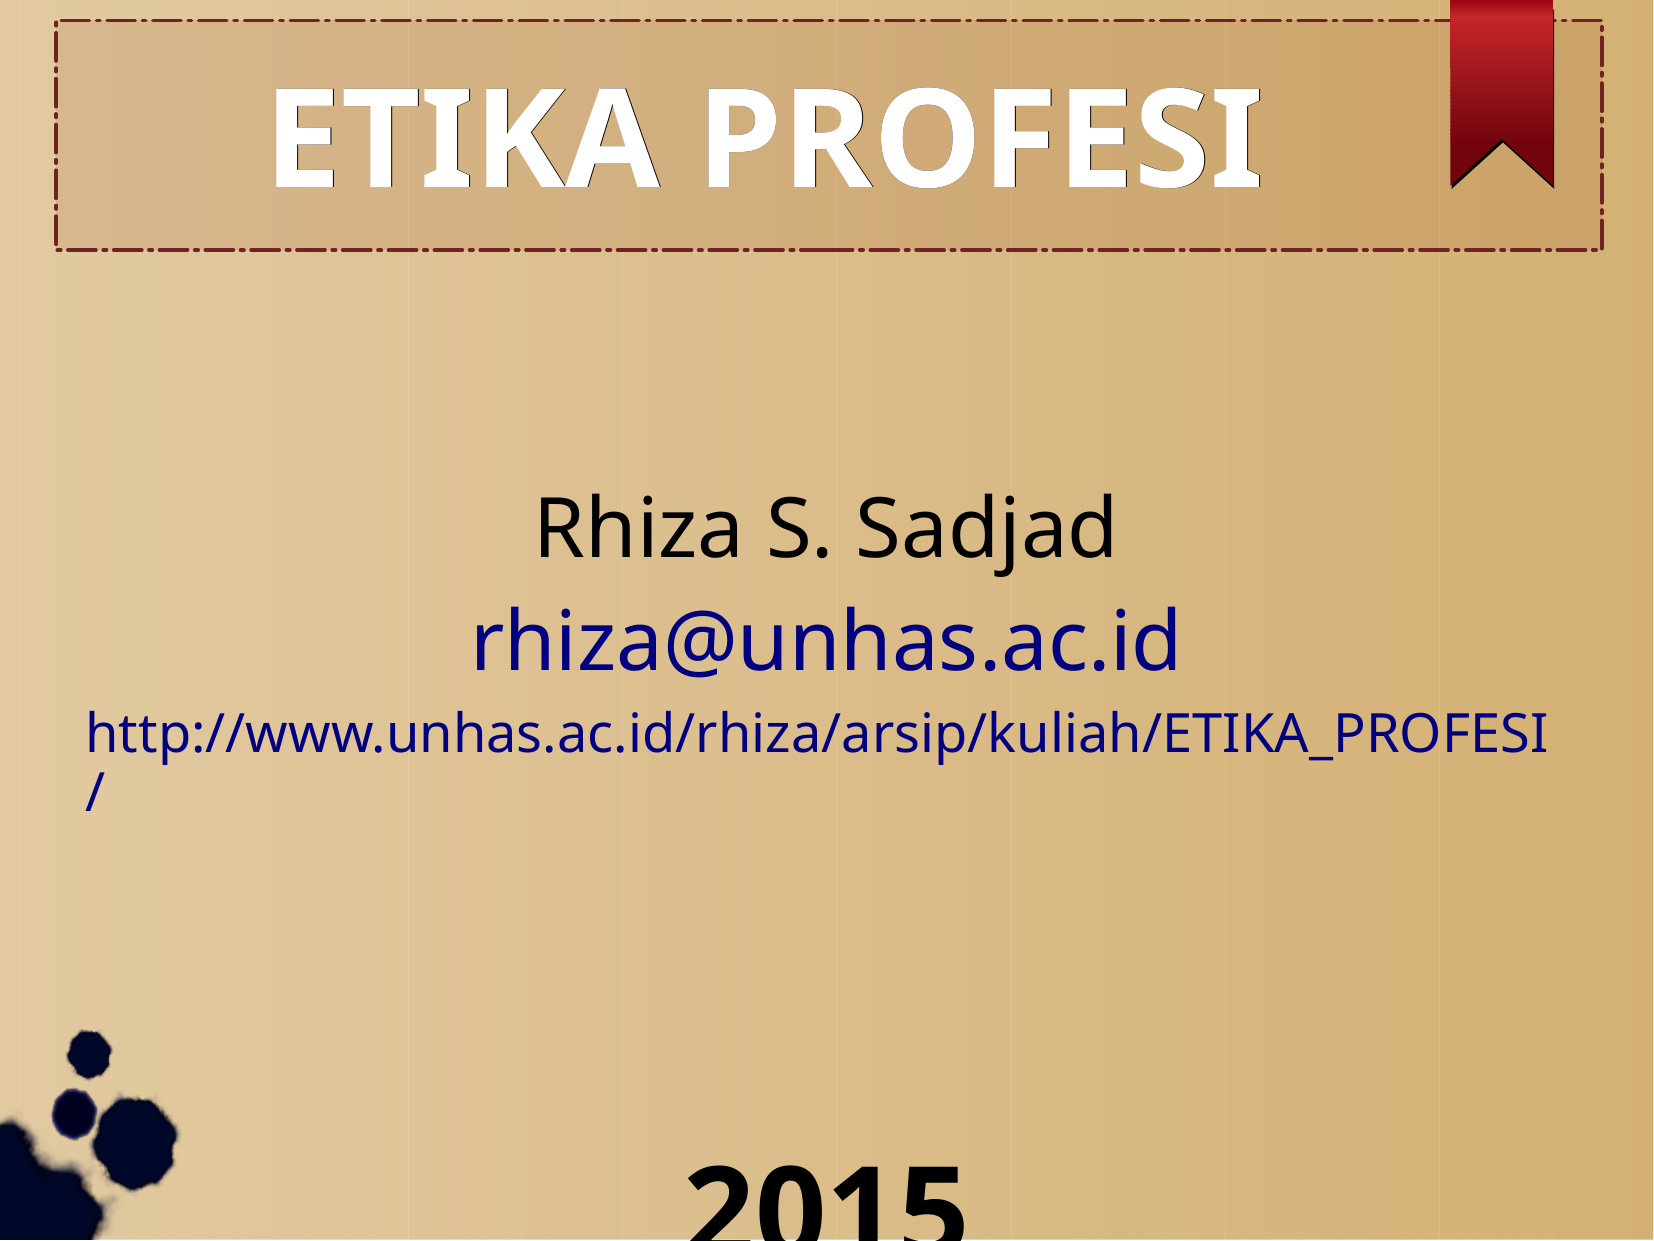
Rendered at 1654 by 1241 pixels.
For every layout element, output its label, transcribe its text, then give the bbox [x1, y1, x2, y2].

title ETIKA PROFESI [100, 43, 1430, 225]
text_box Rhiza S. Sadjad rhiza@unhas.ac.id http://www.unhas.ac.id/rhiza/arsip/kuliah/ETIKA_PROFESI/ 2015 [70, 460, 1583, 1048]
